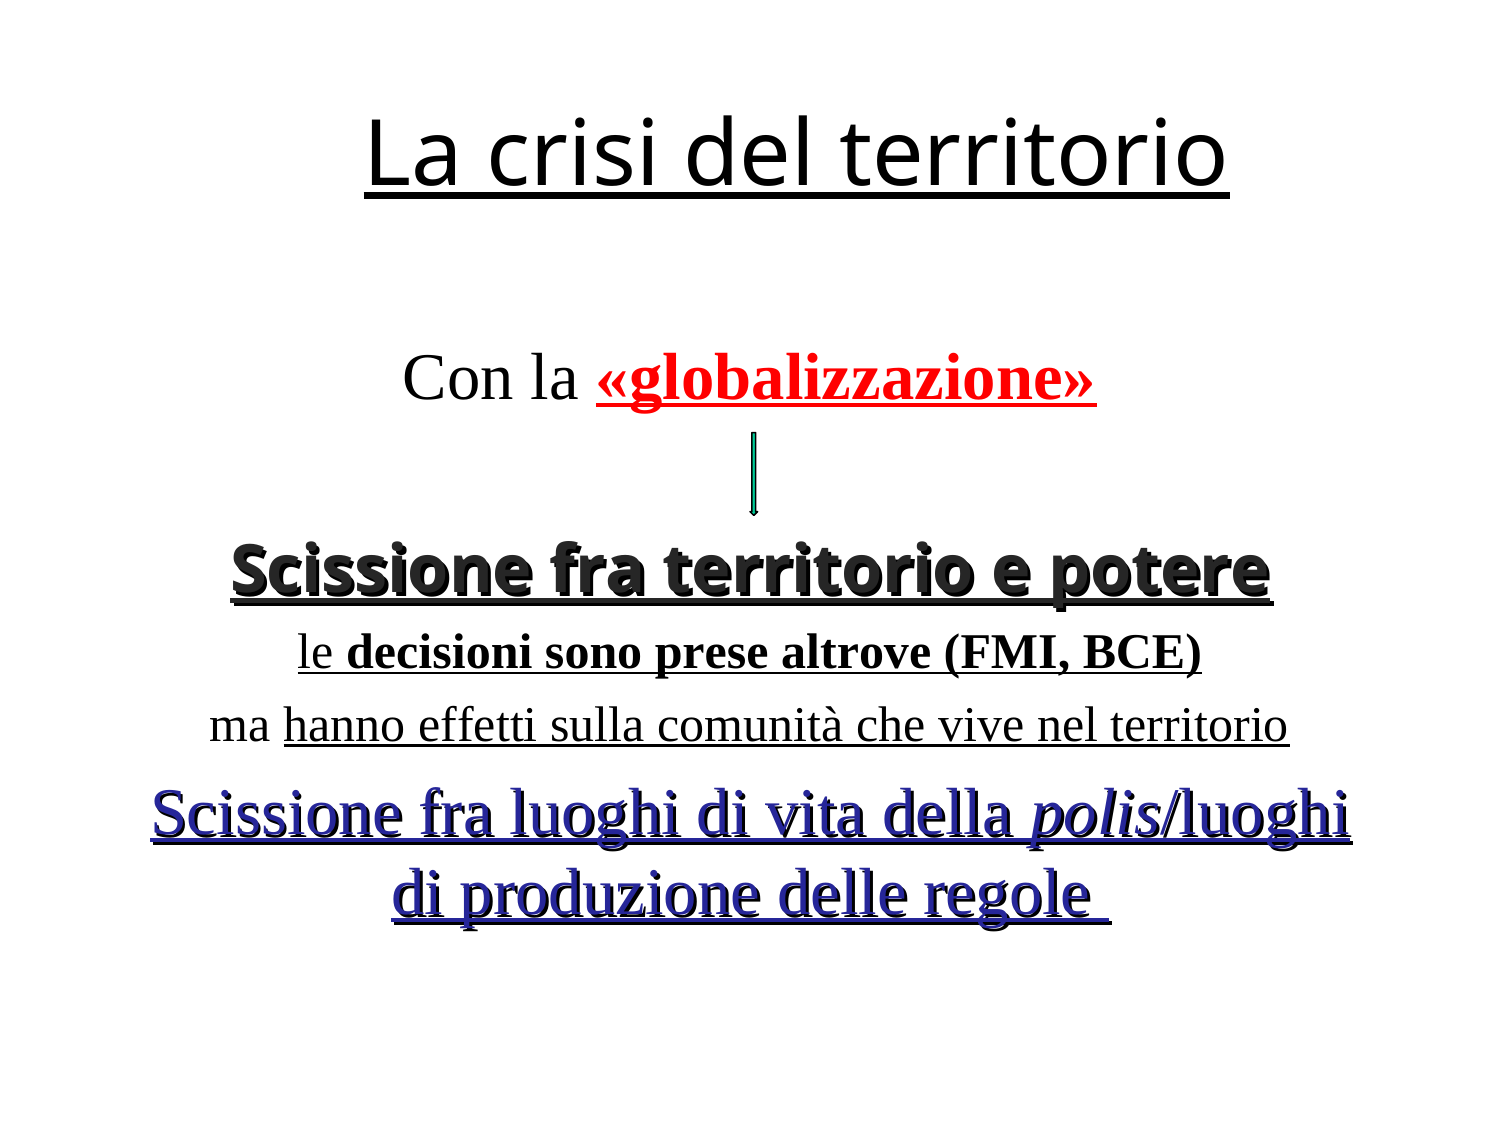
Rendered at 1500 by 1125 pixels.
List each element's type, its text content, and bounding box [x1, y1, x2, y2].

title La crisi del territorio [159, 54, 1435, 243]
list Con la «globalizzazione» Scissione fra territorio e potere le decisioni sono prese altrove (FMI, BCE) ma hanno effetti sulla comunità che vive nel territorio Scissione fra luoghi di vita della polis/luoghi di produzione delle regole [112, 324, 1388, 1000]
